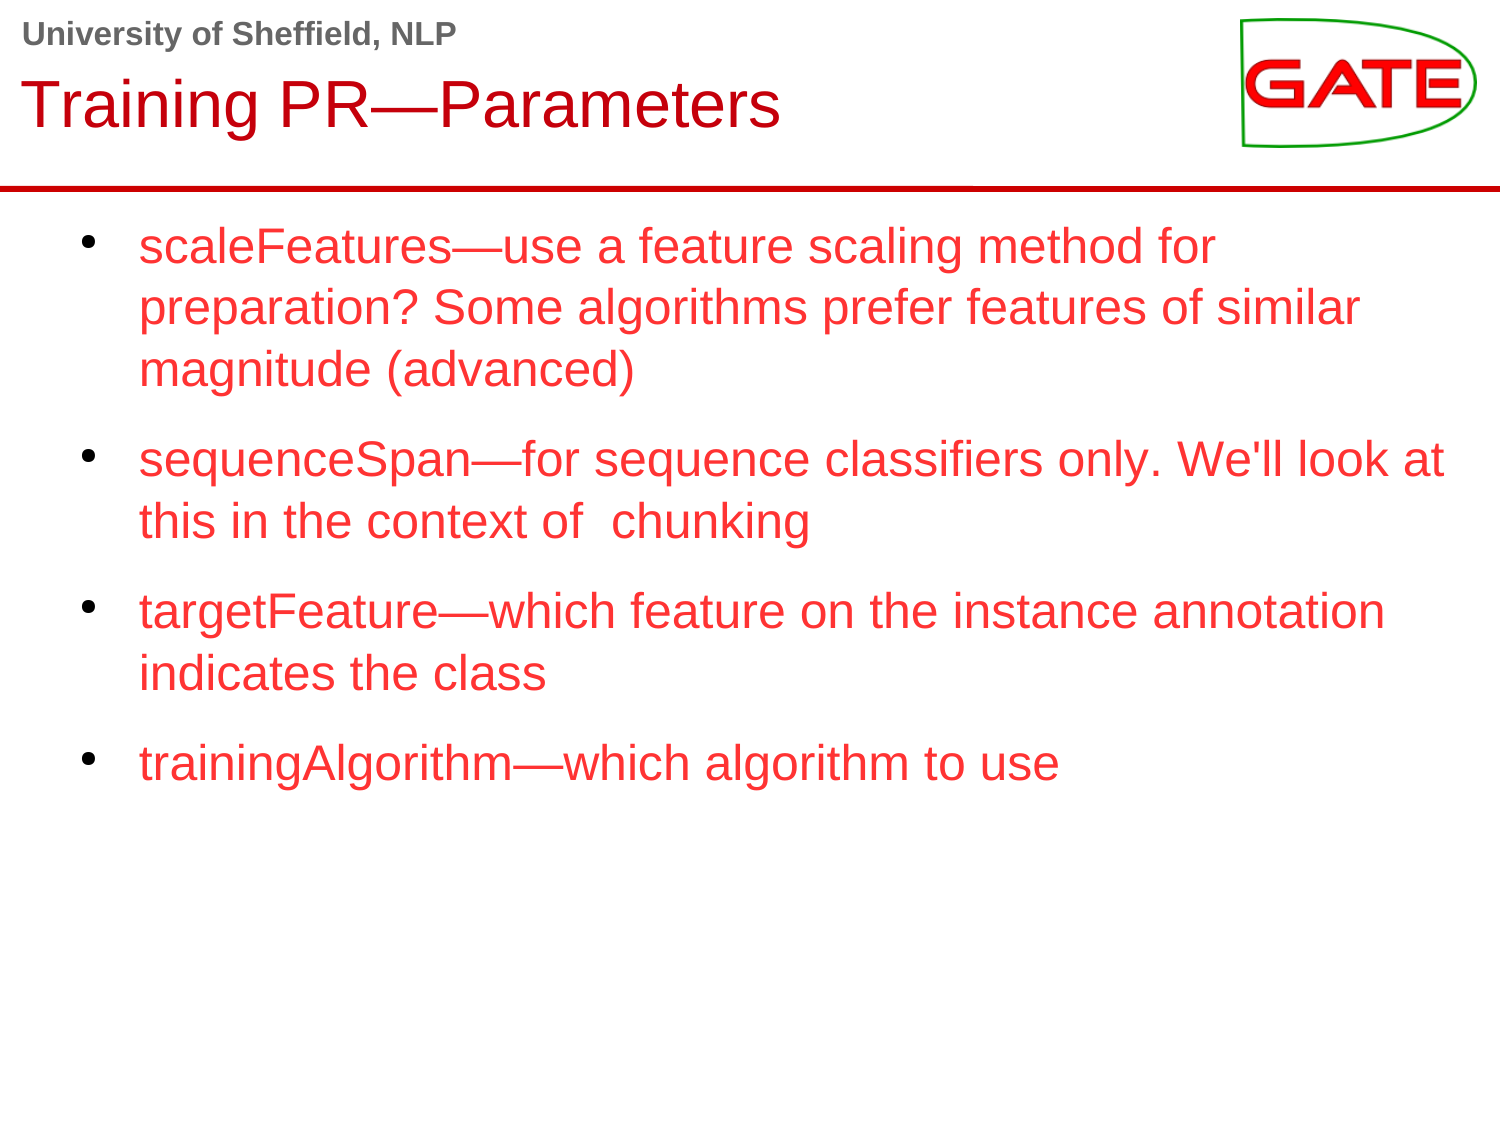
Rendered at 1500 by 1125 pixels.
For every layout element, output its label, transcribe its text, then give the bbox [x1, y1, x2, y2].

title Training PR—Parameters [20, 45, 1240, 166]
picture [1240, 18, 1477, 148]
list scaleFeatures—use a feature scaling method for preparation? Some algorithms prefer features of similar magnitude (advanced) sequenceSpan—for sequence classifiers only. We'll look at this in the context of chunking targetFeature—which feature on the instance annotation indicates the class trainingAlgorithm—which algorithm to use [23, 212, 1477, 1063]
